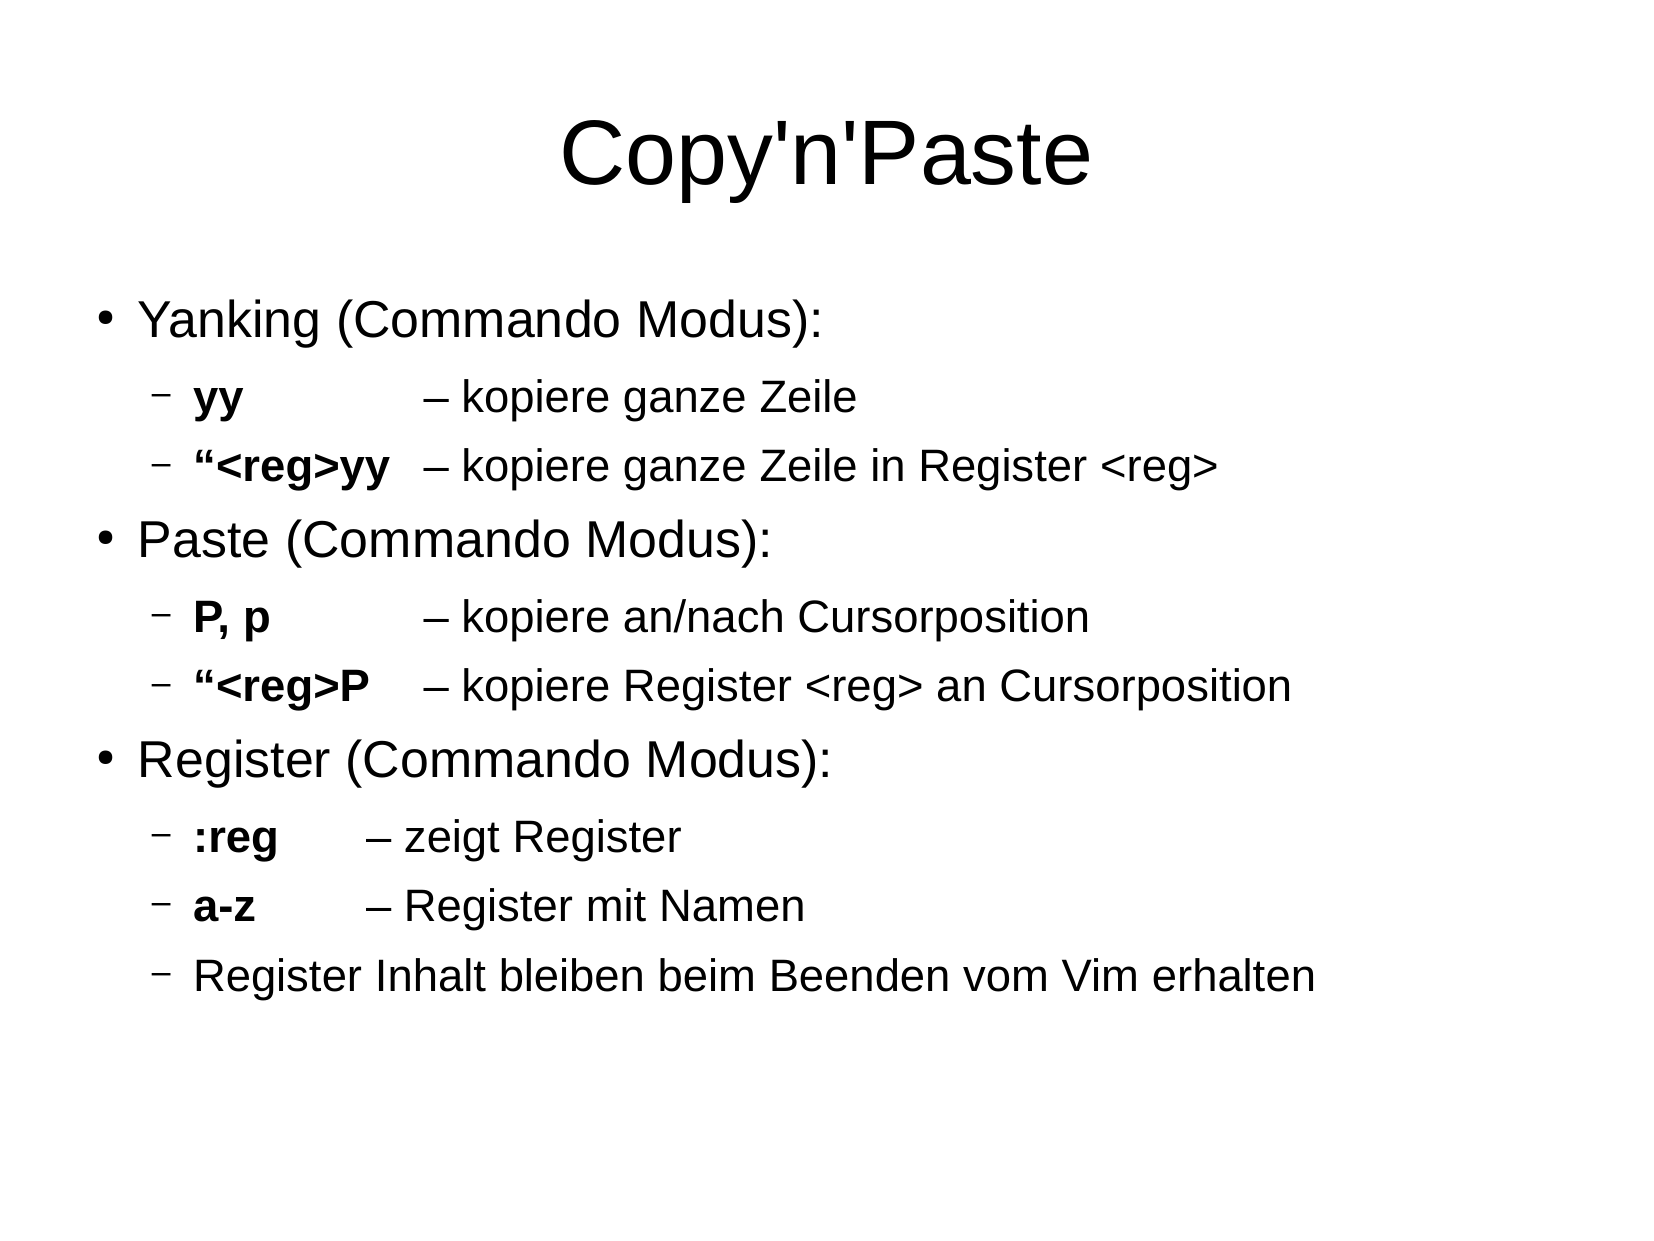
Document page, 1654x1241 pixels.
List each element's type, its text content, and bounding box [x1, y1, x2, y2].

list Yanking (Commando Modus): yy – kopiere ganze Zeile “<reg>yy – kopiere ganze Zeile in Register <reg> Paste (Commando Modus): P, p – kopiere an/nach Cursorposition “<reg>P – kopiere Register <reg> an Cursorposition Register (Commando Modus): :reg – zeigt Register a-z – Register mit Namen Register Inhalt bleiben beim Beenden vom Vim erhalten [82, 290, 1571, 1010]
title Copy'n'Paste [82, 49, 1571, 257]
